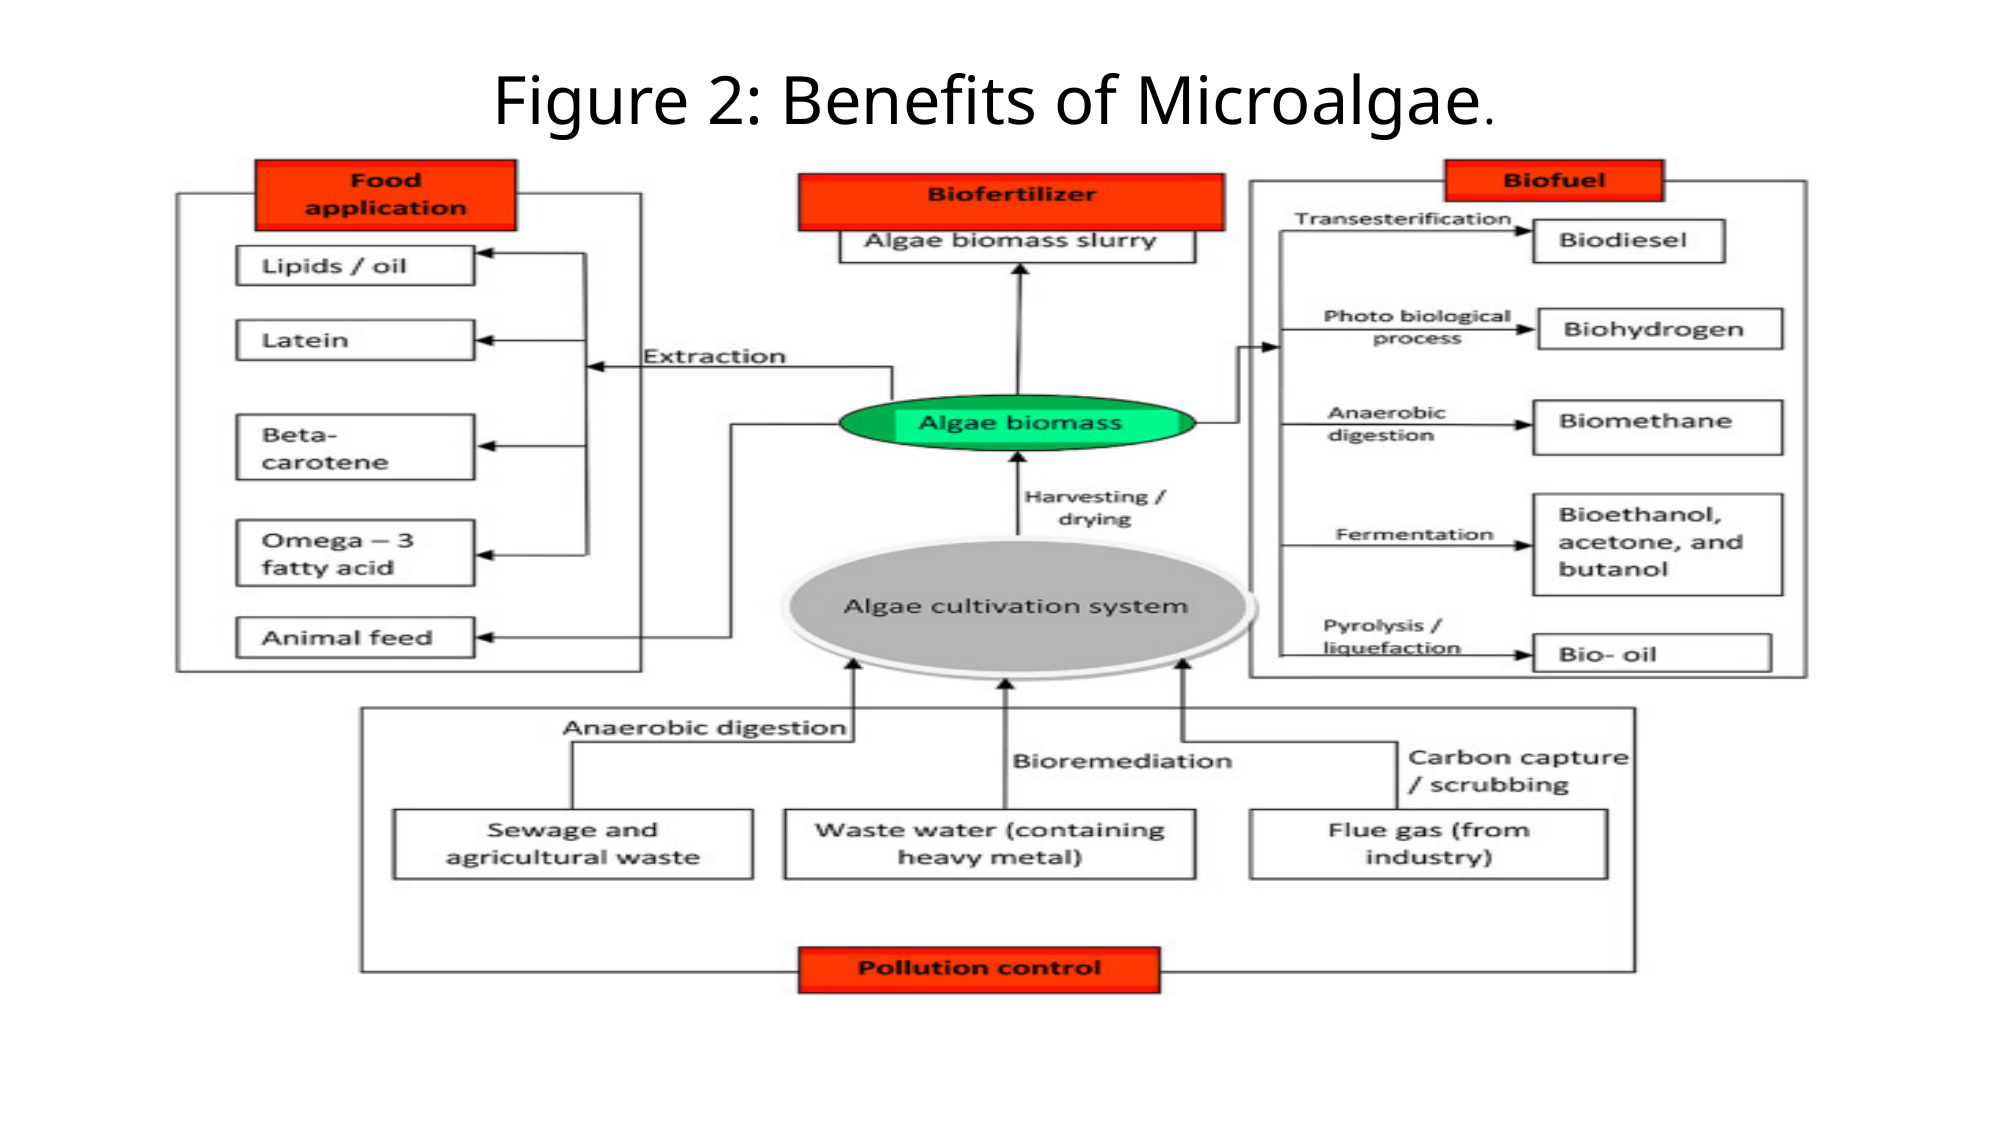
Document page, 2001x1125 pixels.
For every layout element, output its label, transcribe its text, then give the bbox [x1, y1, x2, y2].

picture [127, 149, 1850, 1000]
title Figure 2: Benefits of Microalgae. [99, 45, 1900, 150]
